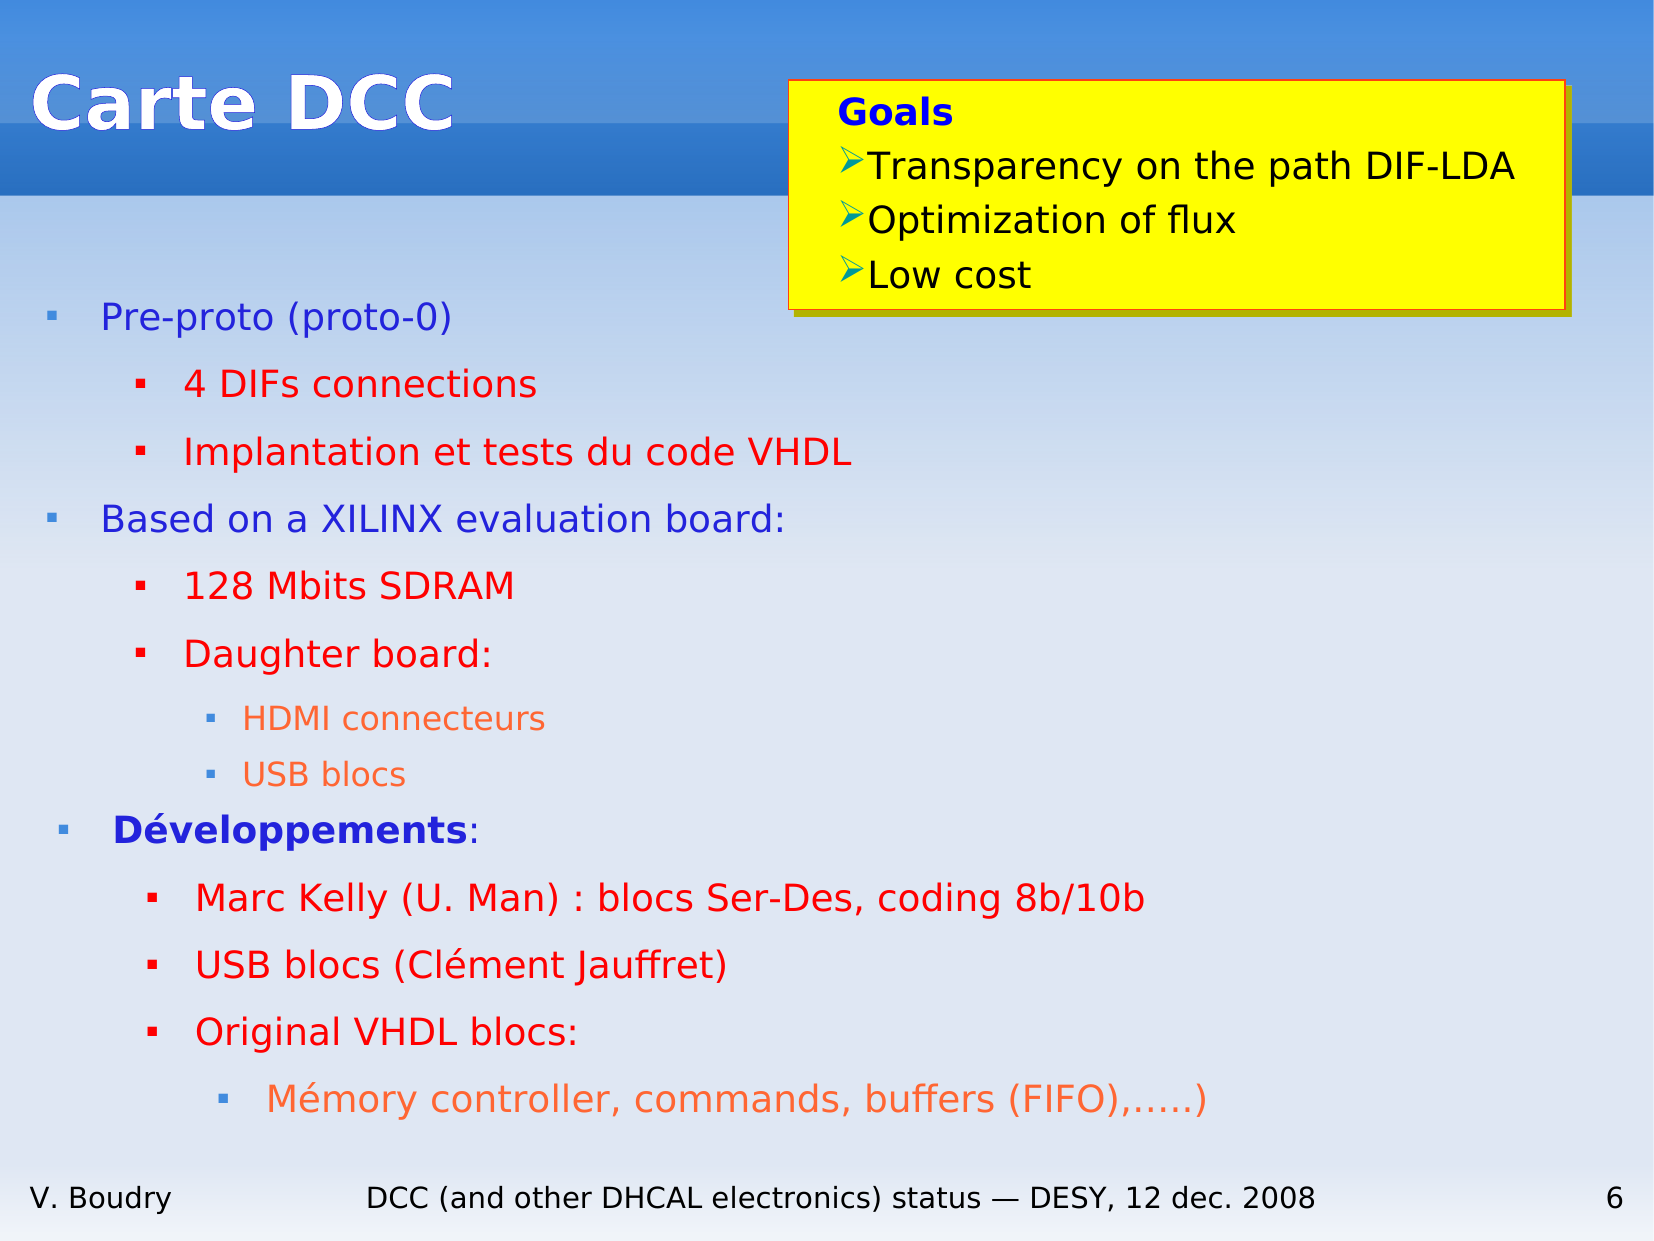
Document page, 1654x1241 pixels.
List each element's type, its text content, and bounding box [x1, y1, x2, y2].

list Développements: Marc Kelly (U. Man) : blocs Ser-Des, coding 8b/10b USB blocs (Clément Jauffret) Original VHDL blocs: Mémory controller, commands, buffers (FIFO),…..) [41, 809, 1492, 1122]
title Carte DCC [29, 0, 1654, 208]
picture [0, 0, 1654, 1241]
text_box Goals Transparency on the path DIF-LDA Optimization of flux Low cost [788, 80, 1565, 310]
list Pre-proto (proto-0) 4 DIFs connections Implantation et tests du code VHDL Based on a XILINX evaluation board: 128 Mbits SDRAM Daughter board: HDMI connecteurs USB blocs [29, 295, 1522, 798]
